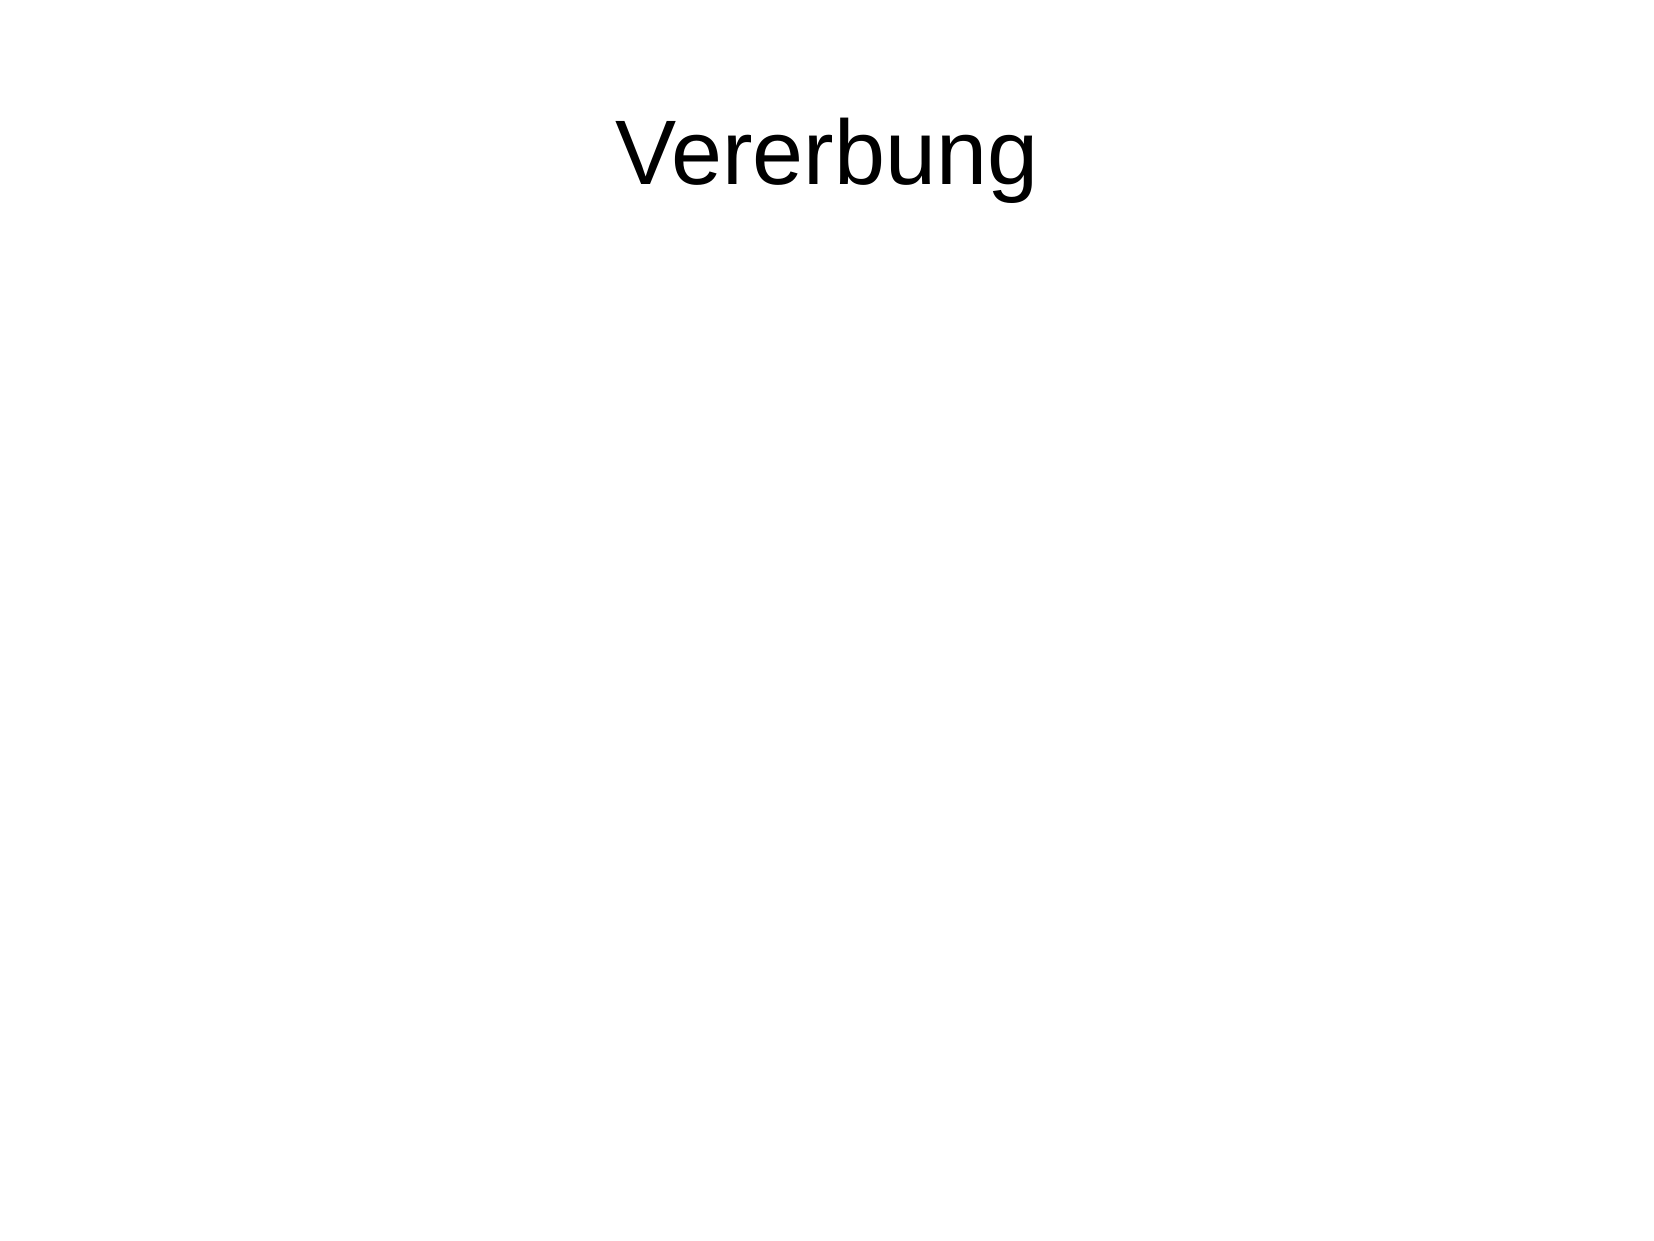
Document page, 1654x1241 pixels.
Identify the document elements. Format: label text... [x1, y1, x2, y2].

title Vererbung [82, 56, 1571, 250]
